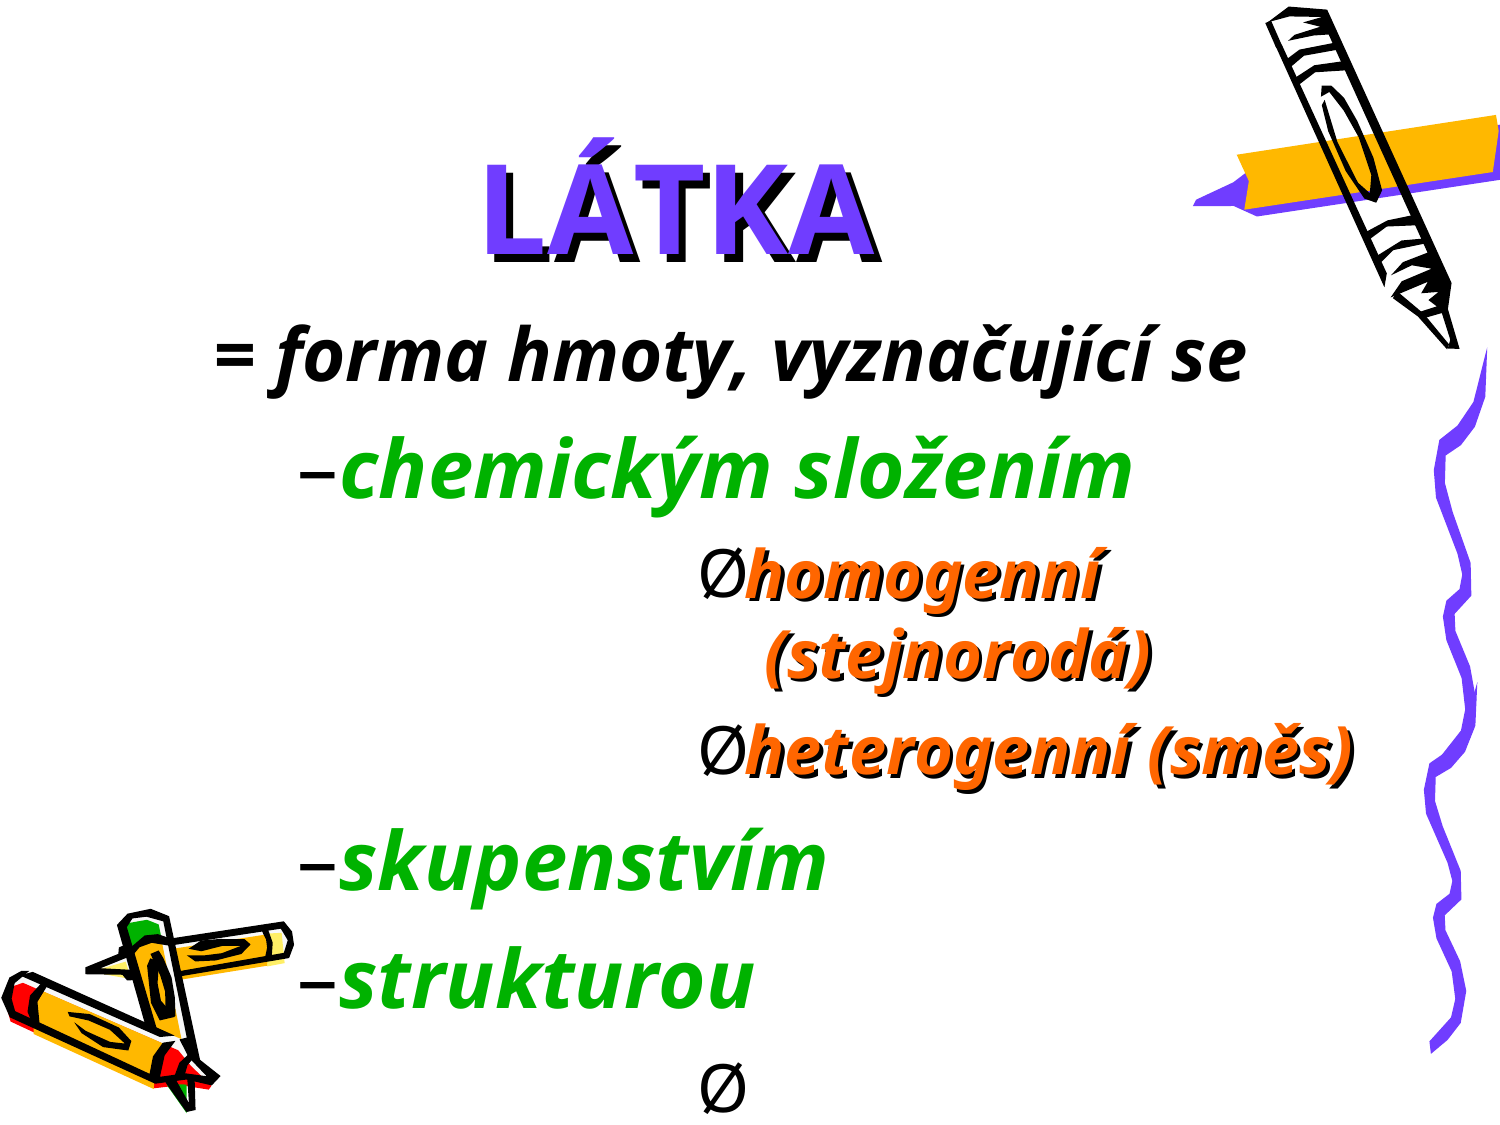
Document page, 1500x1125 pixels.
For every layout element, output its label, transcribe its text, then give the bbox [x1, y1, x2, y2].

list = forma hmoty, vyznačující se chemickým složením homogenní (stejnorodá) heterogenní (směs) skupenstvím strukturou [148, 299, 1412, 1035]
title LÁTKA [112, 24, 1240, 288]
